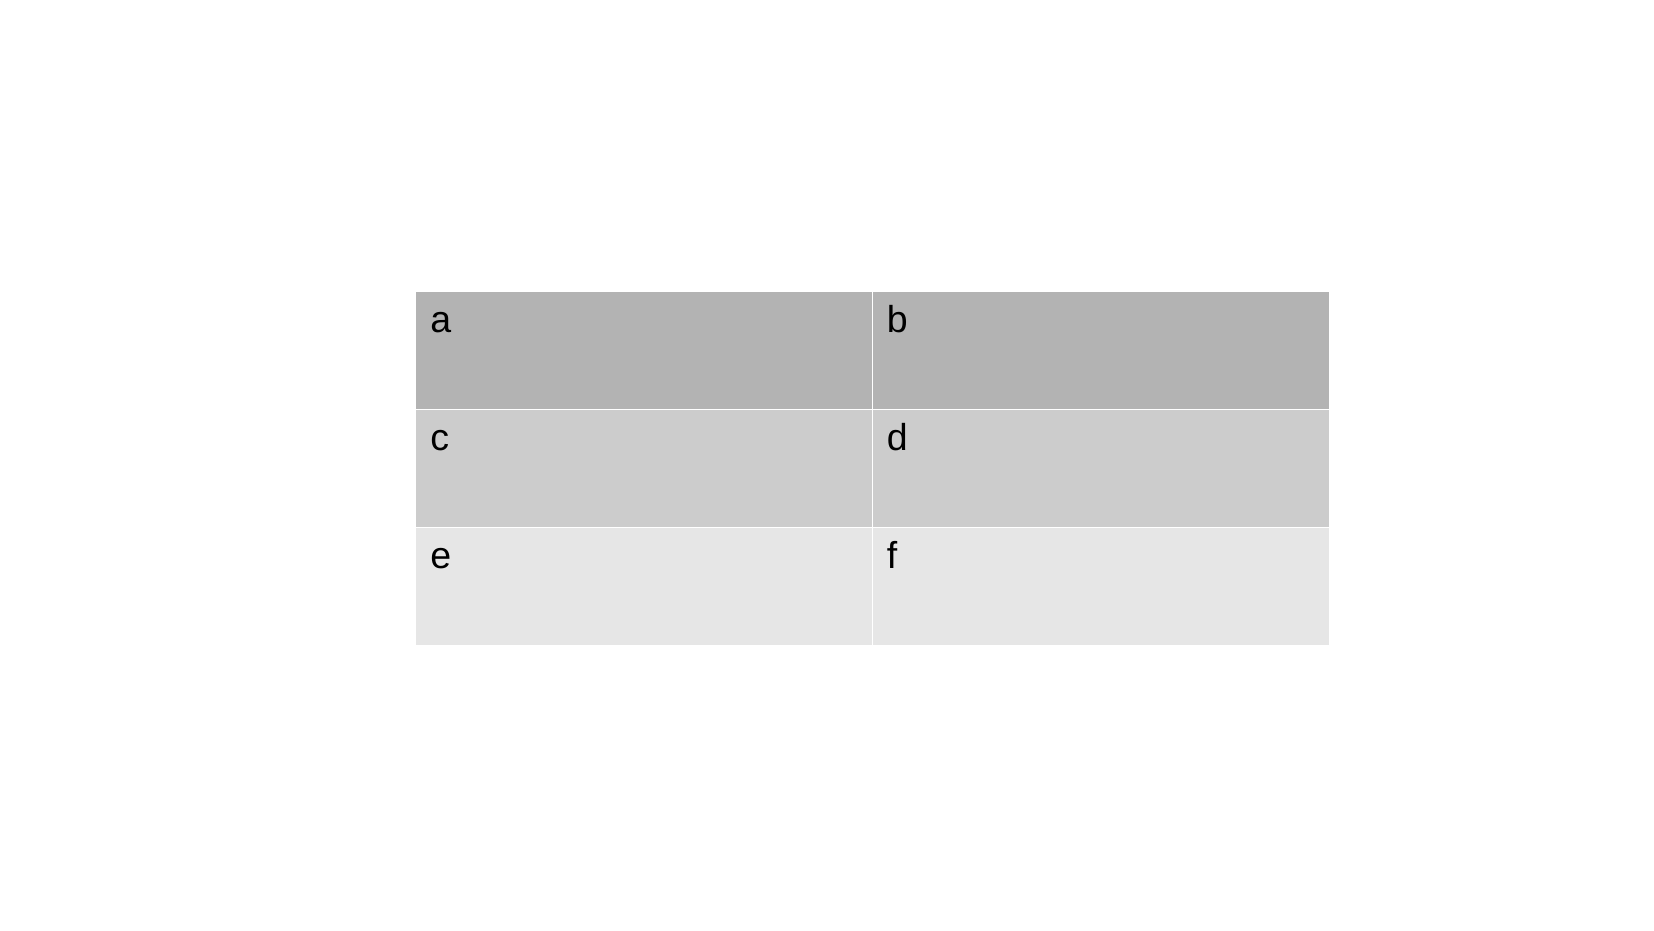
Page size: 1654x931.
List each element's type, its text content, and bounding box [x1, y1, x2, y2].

table_cell f [873, 528, 1329, 645]
table_cell e [416, 528, 872, 645]
table_cell c [416, 410, 872, 527]
table_header a [416, 292, 872, 409]
table_cell d [873, 410, 1329, 527]
table_header b [873, 292, 1329, 409]
